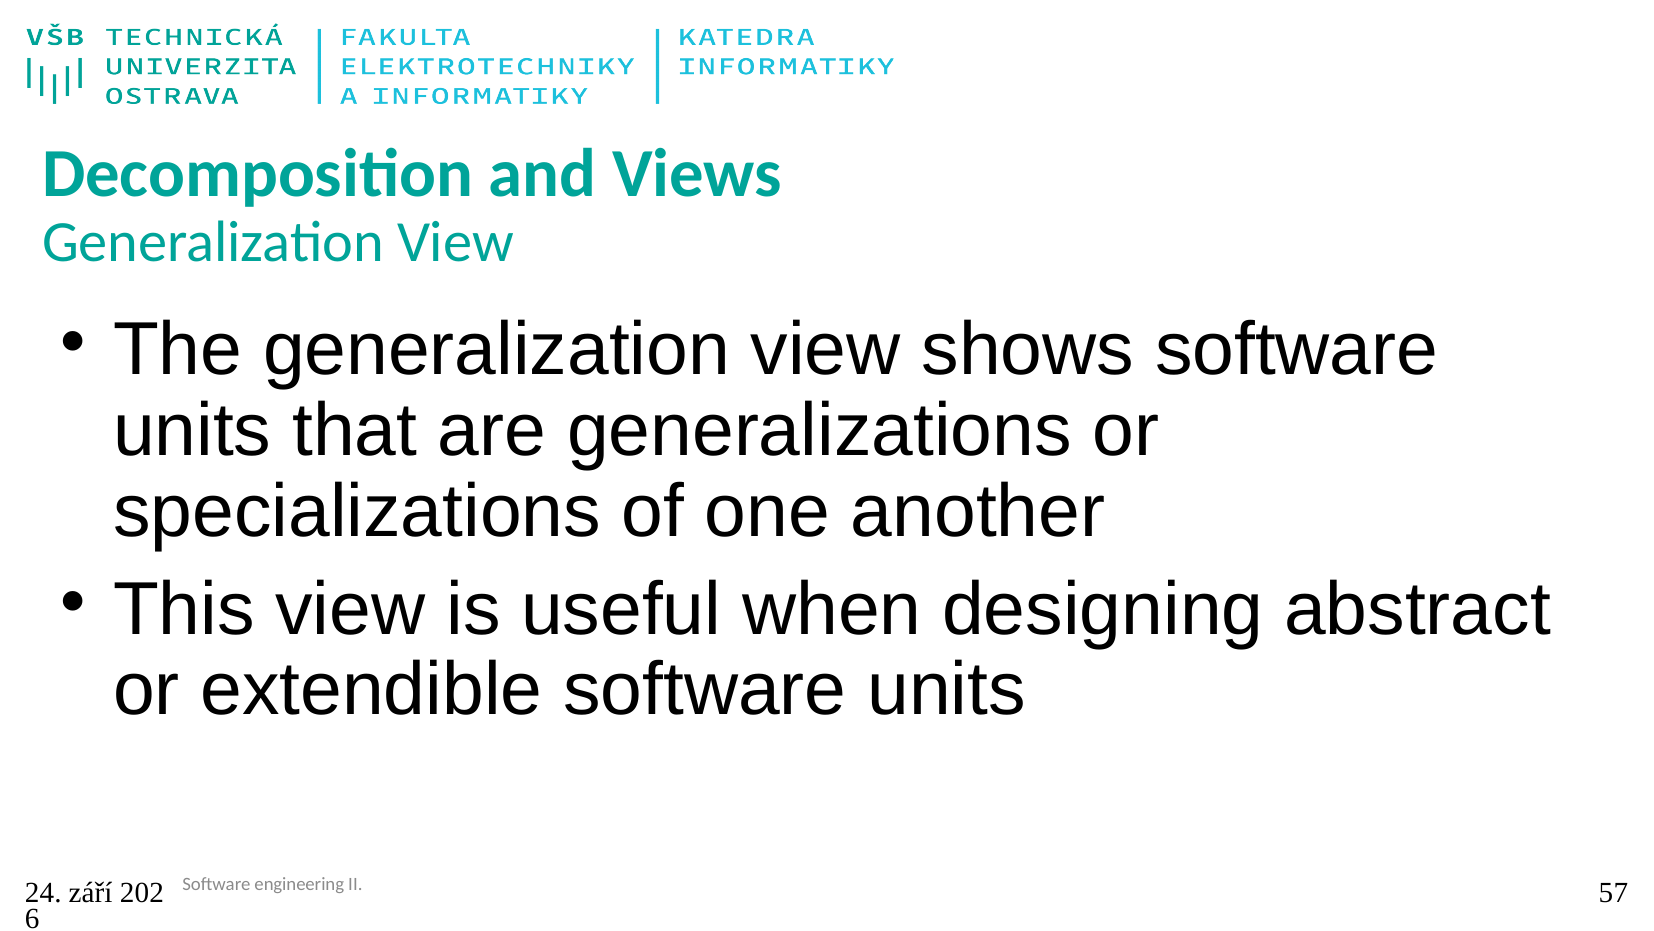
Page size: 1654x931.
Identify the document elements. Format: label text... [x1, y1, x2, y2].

footer Software engineering II. [167, 862, 1516, 904]
picture [26, 23, 894, 104]
title Decomposition and Views Generalization View [27, 142, 1628, 282]
list The generalization view shows software units that are generalizations or specializations of one another This view is useful when designing abstract or extendible software units [27, 302, 1628, 842]
